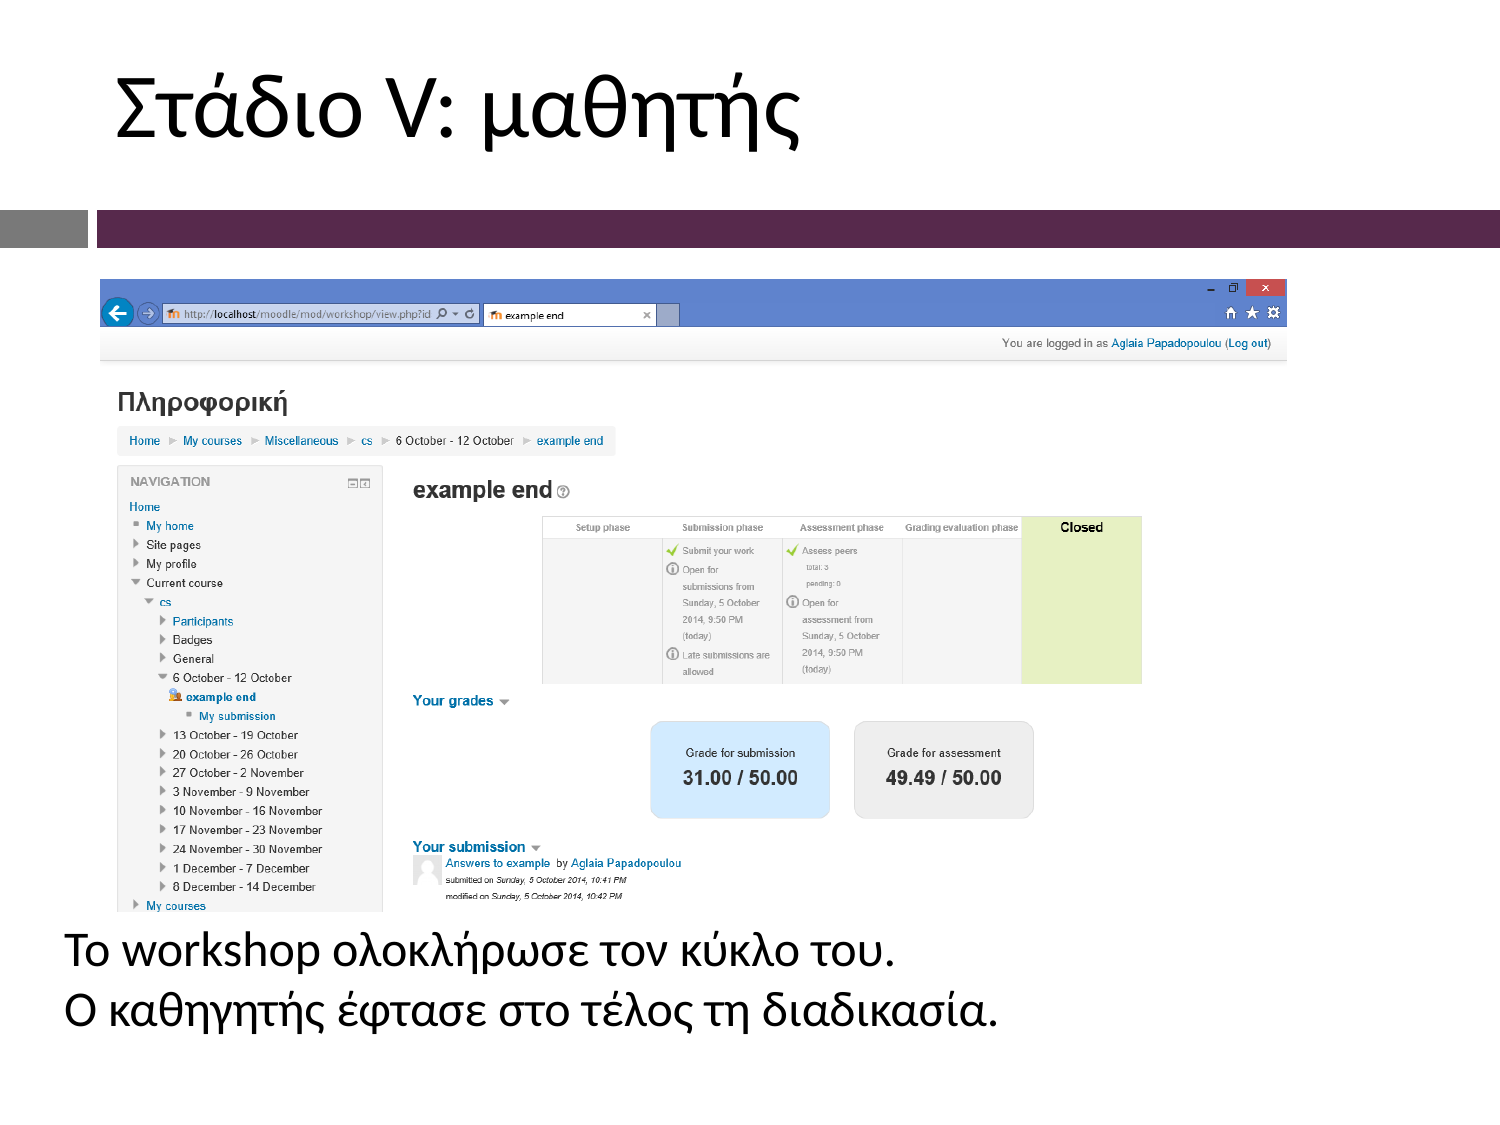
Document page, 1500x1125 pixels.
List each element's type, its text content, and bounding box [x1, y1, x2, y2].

title Στάδιο V: μαθητής [100, 19, 1438, 182]
picture [100, 279, 1287, 912]
text_box Το workshop ολοκλήρωσε τον κύκλο του. Ο καθηγητής έφτασε στο τέλος τη διαδικασία. [64, 917, 1414, 1062]
